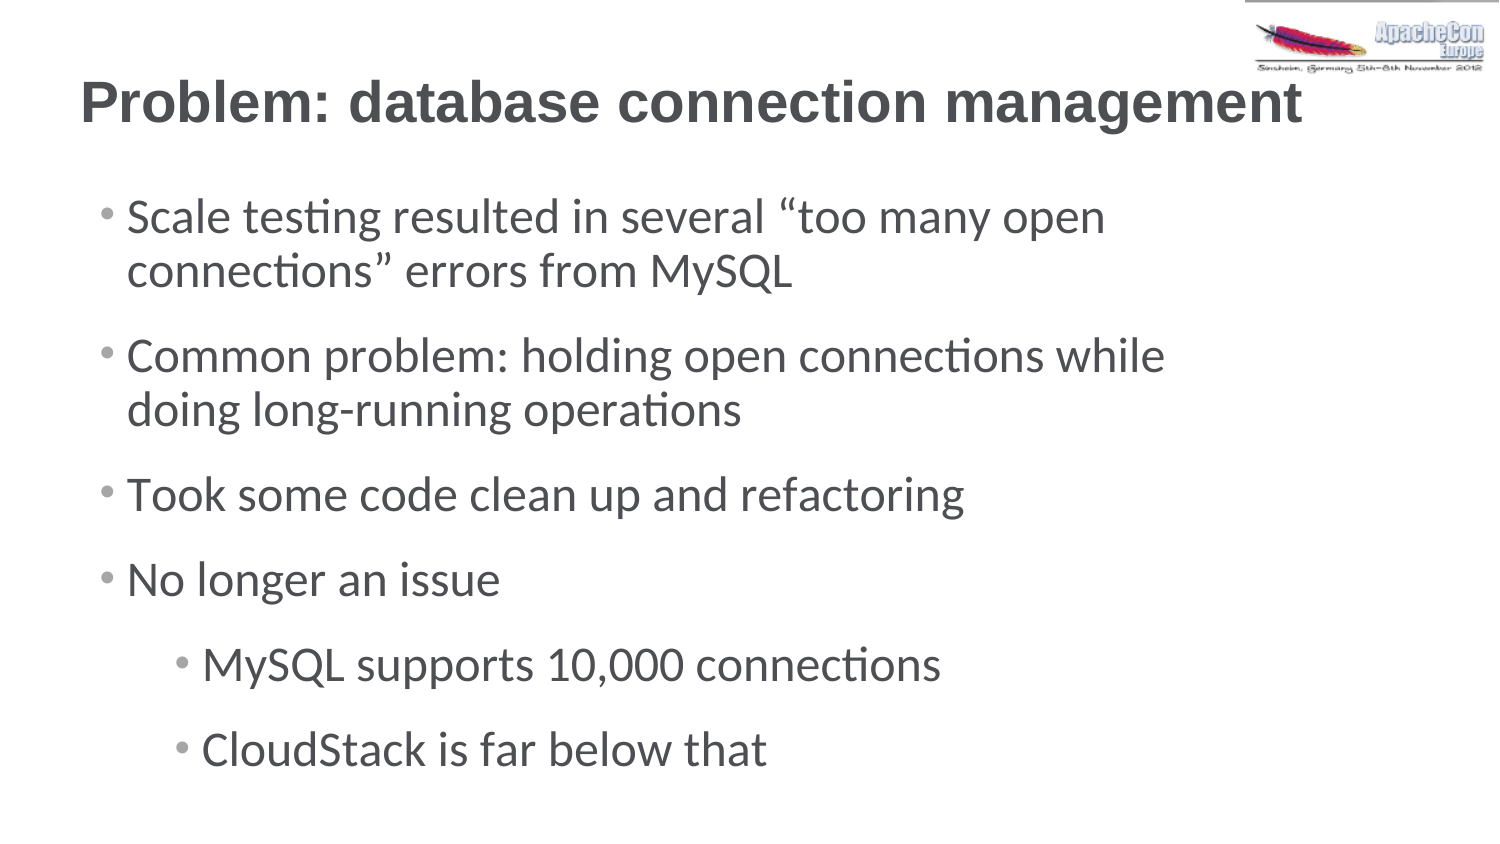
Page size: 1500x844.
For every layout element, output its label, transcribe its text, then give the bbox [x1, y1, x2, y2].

picture [1245, 0, 1499, 90]
title Problem: database connection management [65, 47, 1438, 153]
text_box Scale testing resulted in several “too many open connections” errors from MySQL Common problem: holding open connections while doing long-running operations Took some code clean up and refactoring No longer an issue MySQL supports 10,000 connections CloudStack is far below that [87, 184, 1300, 784]
